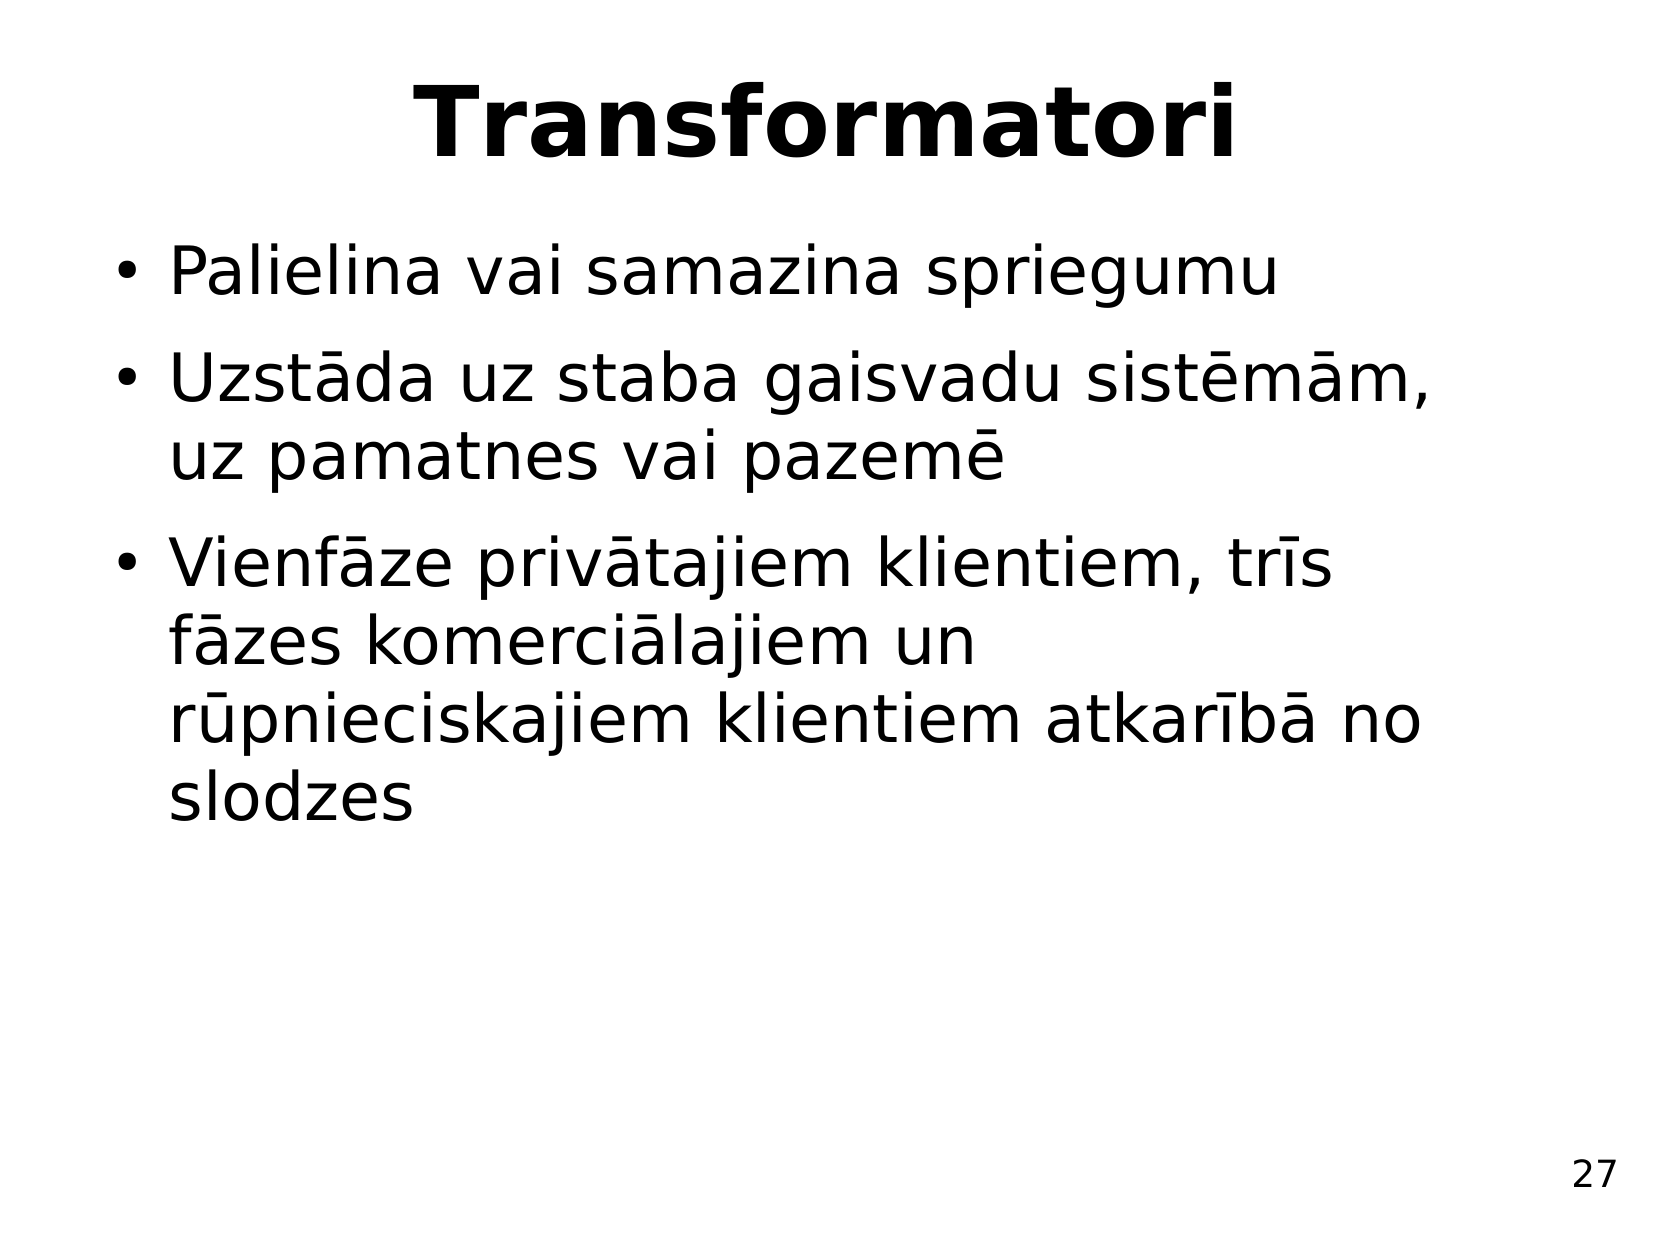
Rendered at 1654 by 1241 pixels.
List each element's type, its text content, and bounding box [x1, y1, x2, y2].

list Palielina vai samazina spriegumu Uzstāda uz staba gaisvadu sistēmām, uz pamatnes vai pazemē Vienfāze privātajiem klientiem, trīs fāzes komerciālajiem un rūpnieciskajiem klientiem atkarībā no slodzes [82, 225, 1538, 1186]
title Тransformatori [82, 49, 1571, 196]
